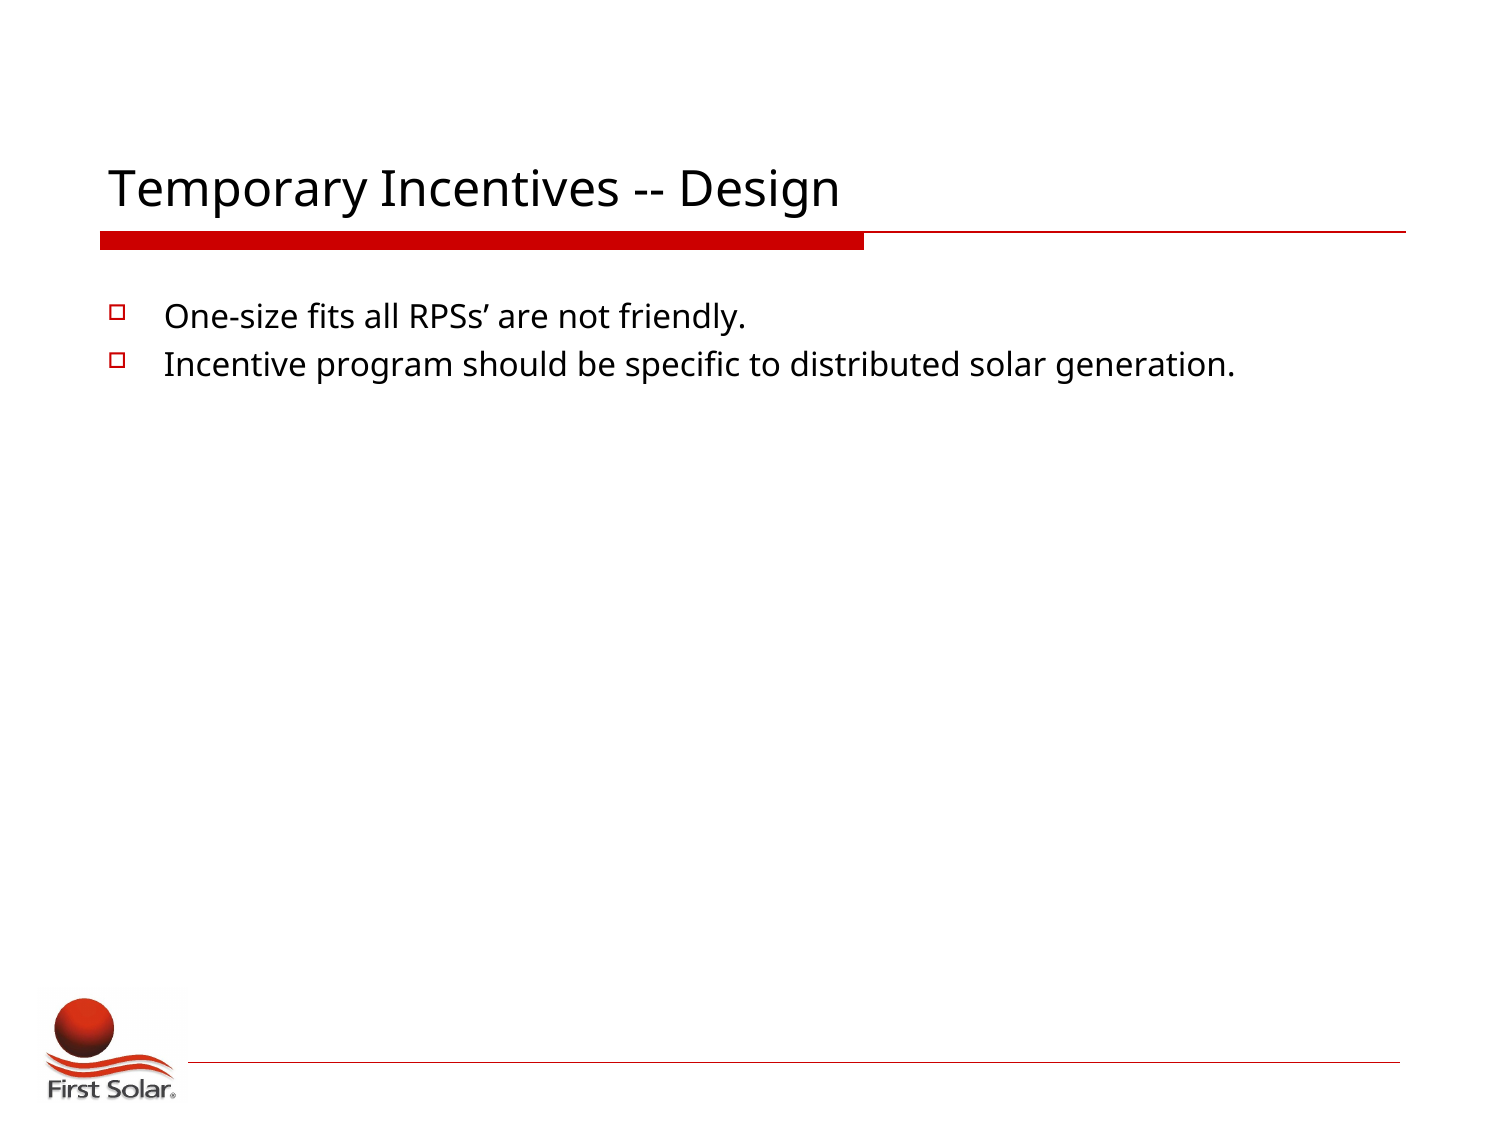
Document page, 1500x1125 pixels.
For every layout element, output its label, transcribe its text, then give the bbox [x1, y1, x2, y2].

title Temporary Incentives -- Design [94, 24, 1407, 225]
list One-size fits all RPSs’ are not friendly. Incentive program should be specific to distributed solar generation. [92, 287, 1406, 1025]
picture [37, 987, 188, 1103]
